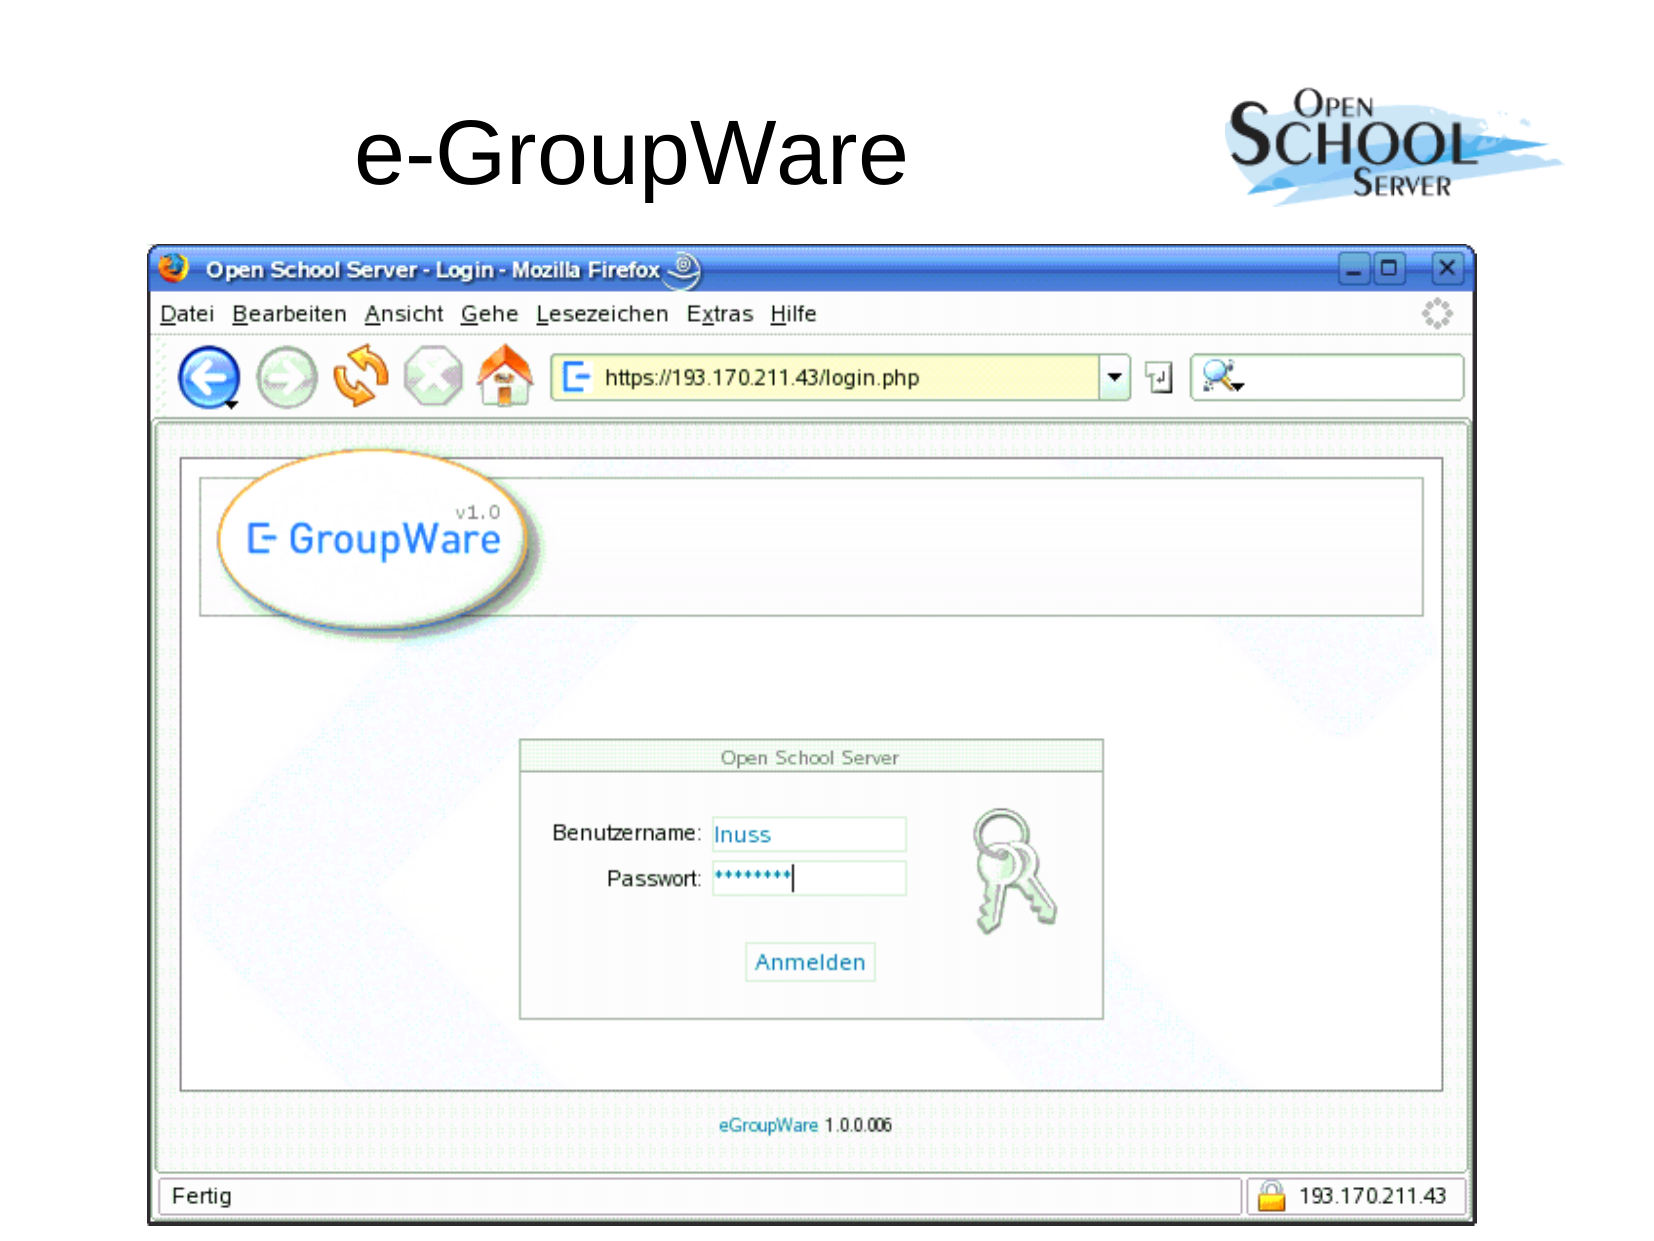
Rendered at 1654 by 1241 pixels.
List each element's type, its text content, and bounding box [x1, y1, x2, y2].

title e-GroupWare [82, 49, 1182, 257]
picture [147, 244, 1477, 1227]
picture [1225, 82, 1565, 207]
